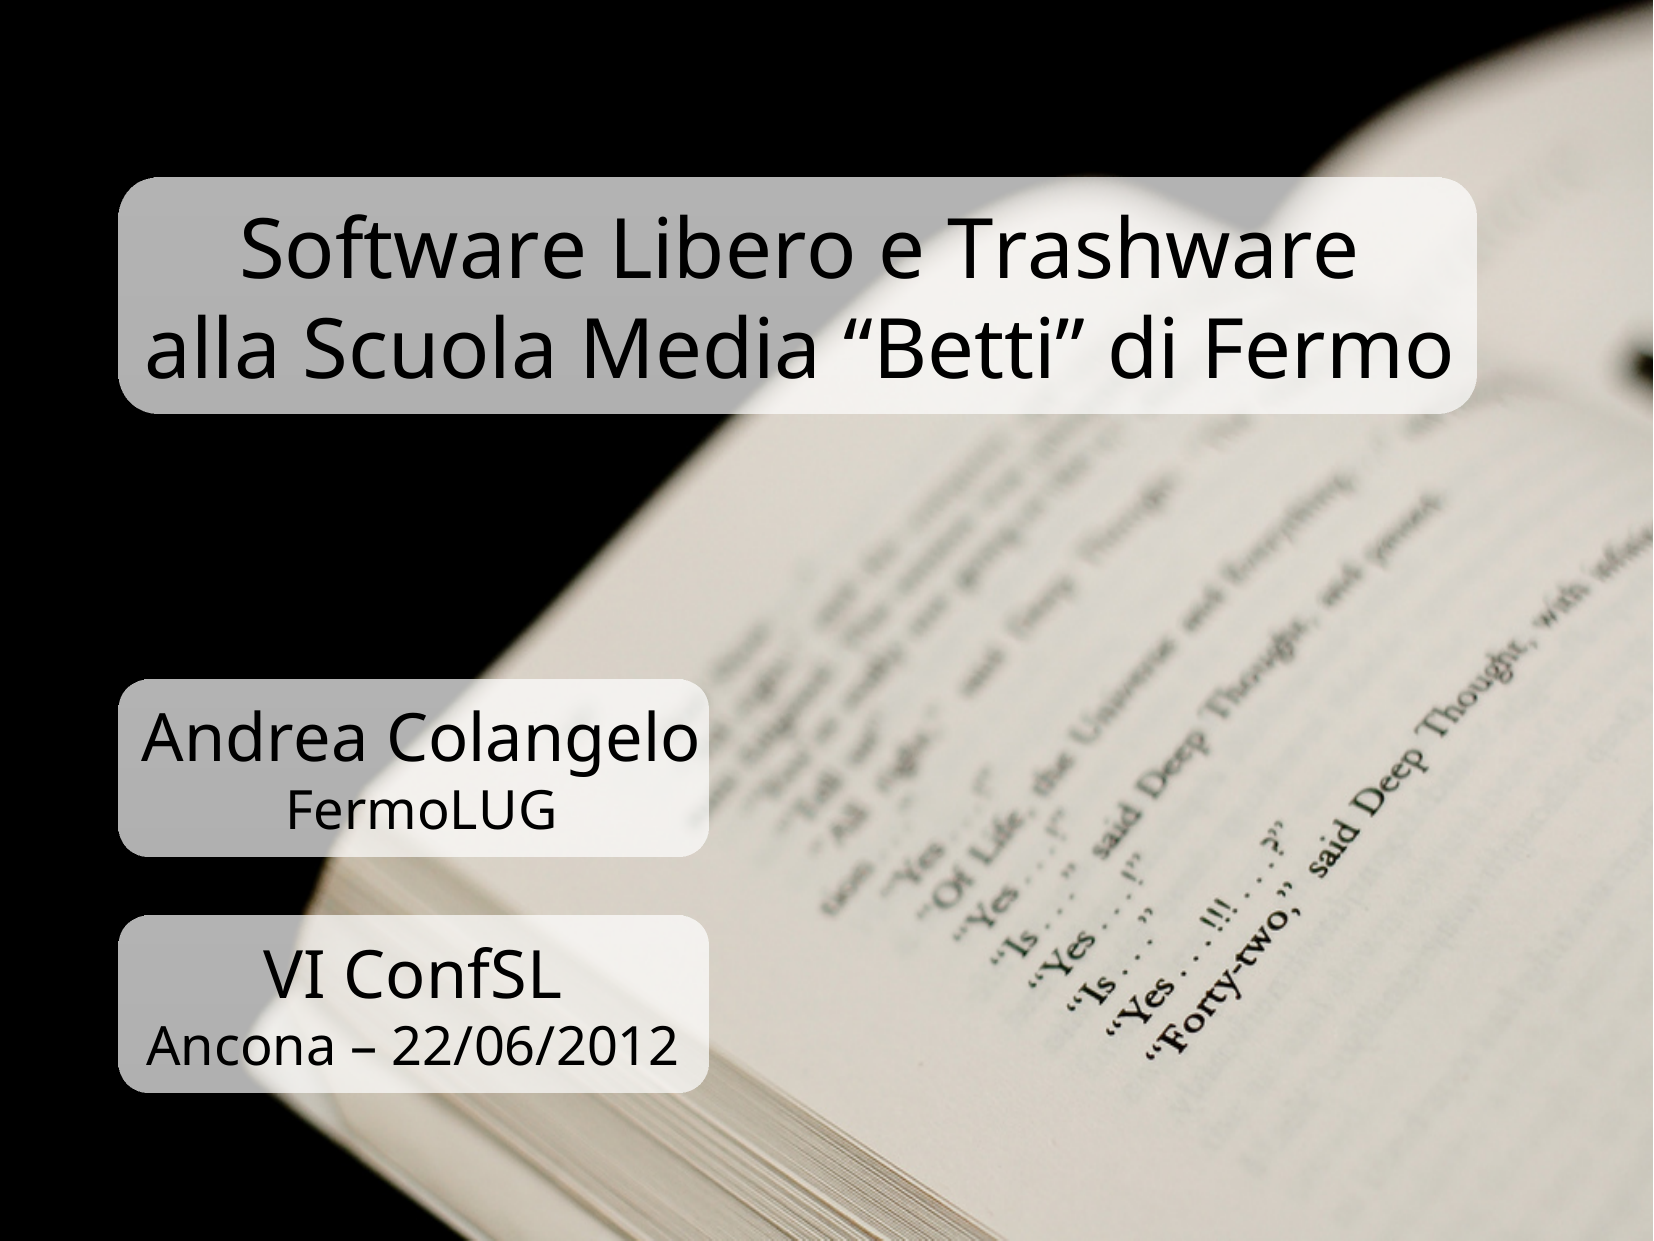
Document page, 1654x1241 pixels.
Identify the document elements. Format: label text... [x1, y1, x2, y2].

text_box Andrea Colangelo FermoLUG [118, 679, 709, 857]
text_box VI ConfSL Ancona – 22/06/2012 [118, 915, 709, 1093]
text_box Software Libero e Trashware alla Scuola Media “Betti” di Fermo [118, 177, 1477, 414]
picture [0, 0, 1653, 1241]
